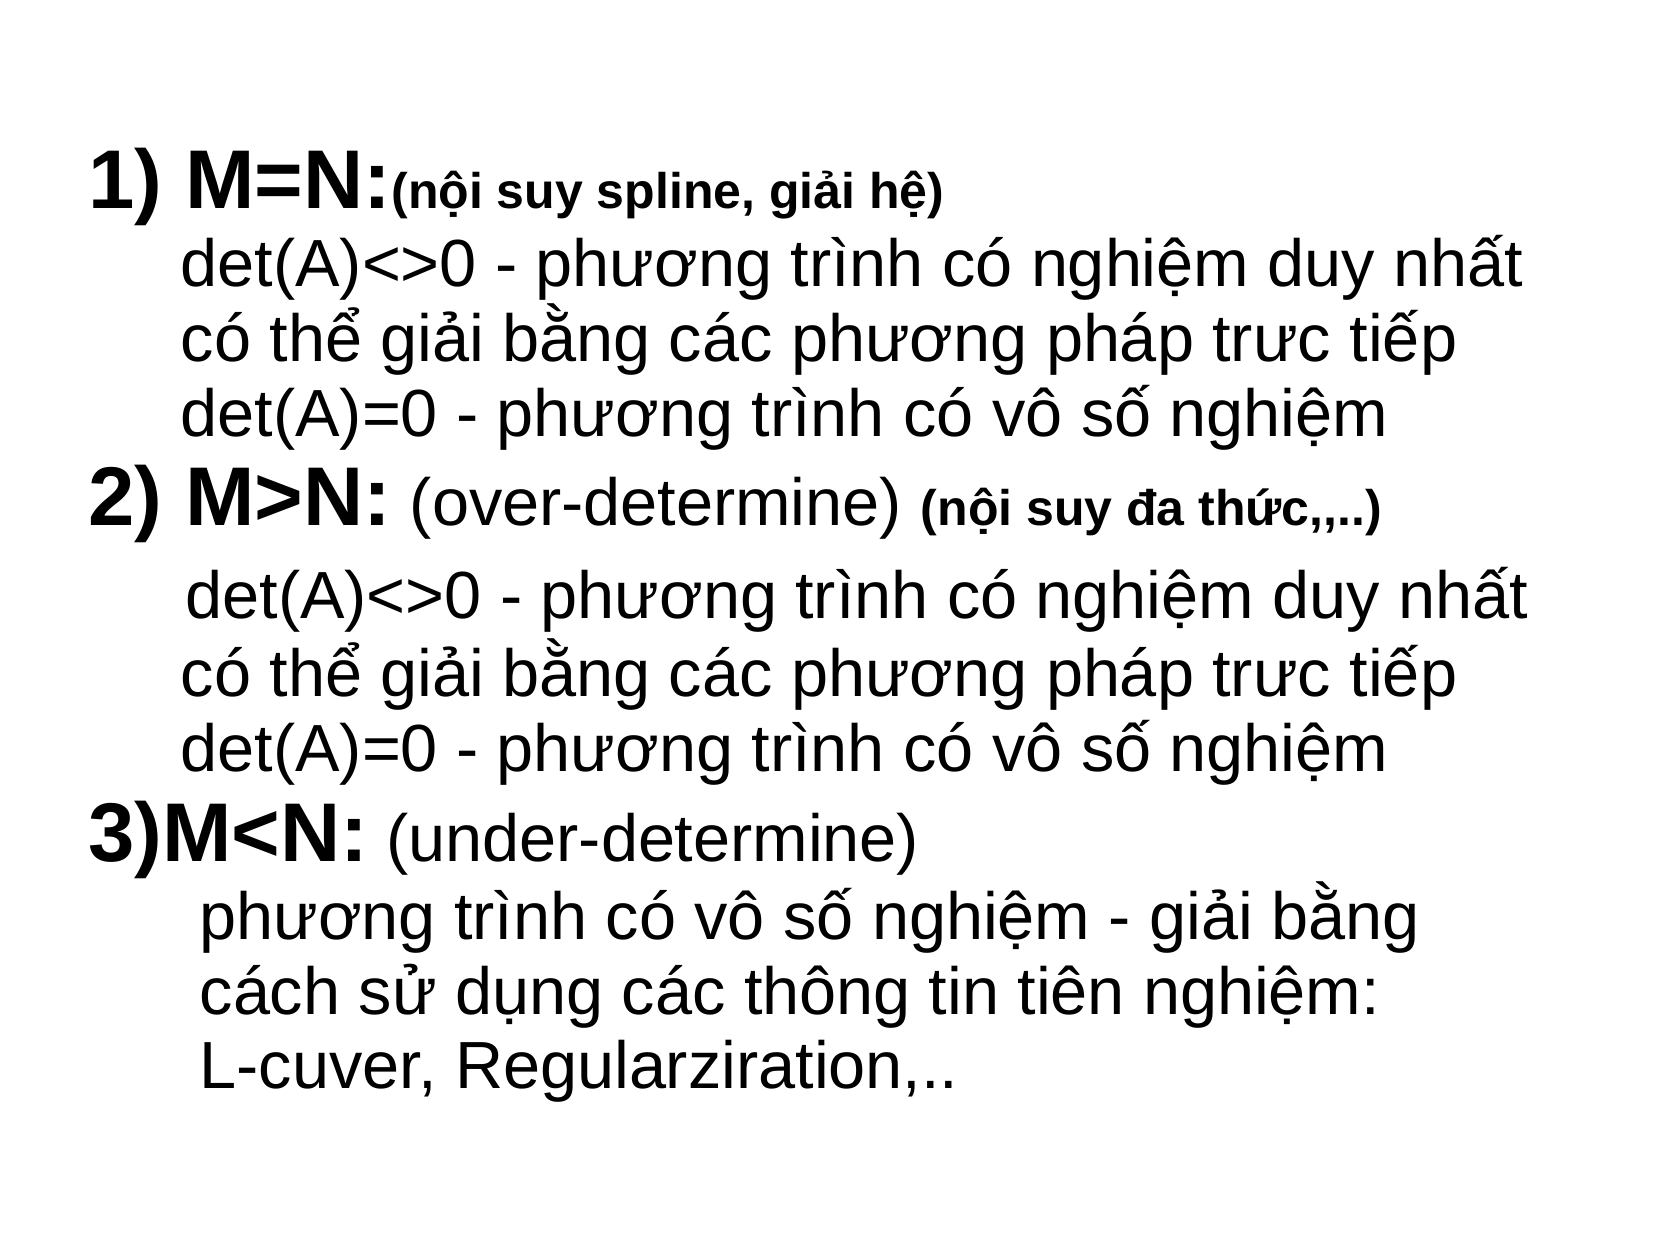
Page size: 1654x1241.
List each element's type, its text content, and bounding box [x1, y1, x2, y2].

subtitle 1) M=N:(nội suy spline, giải hệ) det(A)<>0 - phương trình có nghiệm duy nhất có thể giải bằng các phương pháp trưc tiếp det(A)=0 - phương trình có vô số nghiệm 2) M>N: (over-determine) (nội suy đa thức,,..) det(A)<>0 - phương trình có nghiệm duy nhất có thể giải bằng các phương pháp trưc tiếp det(A)=0 - phương trình có vô số nghiệm 3)M<N: (under-determine) phương trình có vô số nghiệm - giải bằng cách sử dụng các thông tin tiên nghiệm: L-cuver, Regularziration,.. [88, 88, 1577, 1148]
